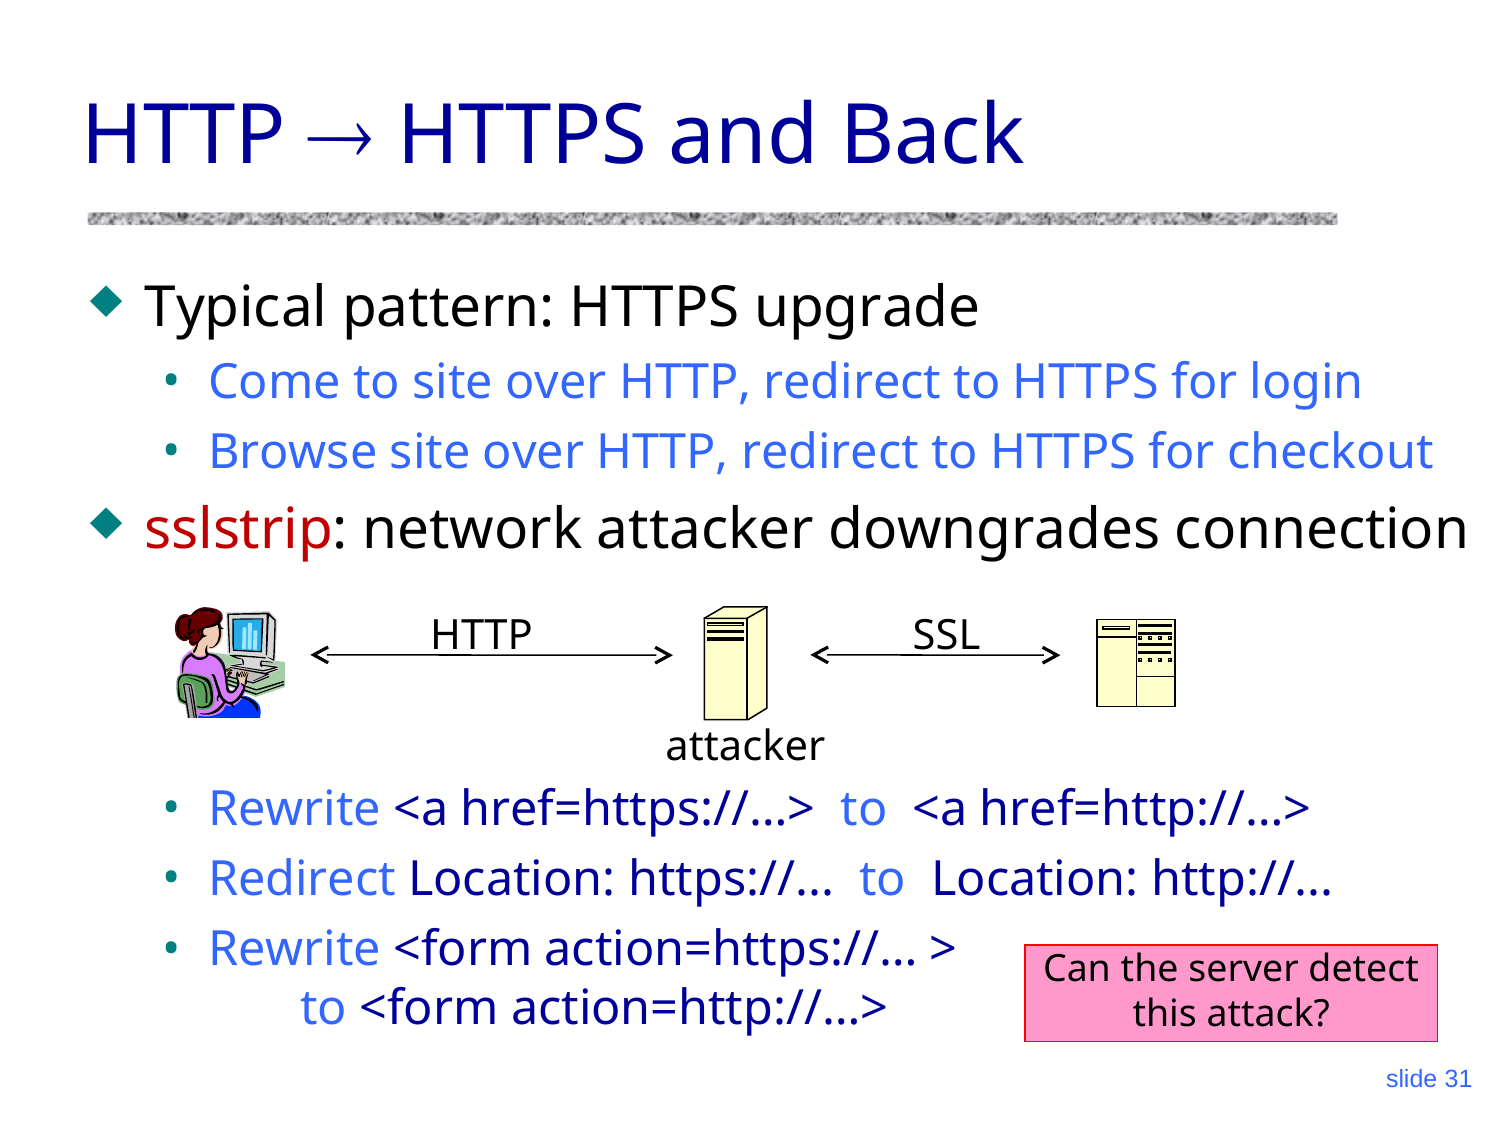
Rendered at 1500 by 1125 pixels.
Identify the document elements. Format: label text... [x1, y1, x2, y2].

text_box HTTP [415, 600, 548, 666]
picture [174, 607, 285, 719]
text_box attacker [650, 710, 841, 777]
text_box [1097, 619, 1176, 707]
list Typical pattern: HTTPS upgrade Come to site over HTTP, redirect to HTTPS for login Browse site over HTTP, redirect to HTTPS for checkout sslstrip: network attacker downgrades connection Rewrite <a href=https://…> to <a href=http://…> Redirect Location: https://... to Location: http://... Rewrite <form action=https://… > to <form action=http://…> [75, 262, 1488, 1101]
picture [87, 212, 1338, 226]
text_box Can the server detect this attack? [1024, 945, 1438, 1042]
text_box SSL [897, 600, 996, 666]
title HTTP  HTTPS and Back [66, 37, 1438, 188]
text_box [704, 606, 767, 710]
